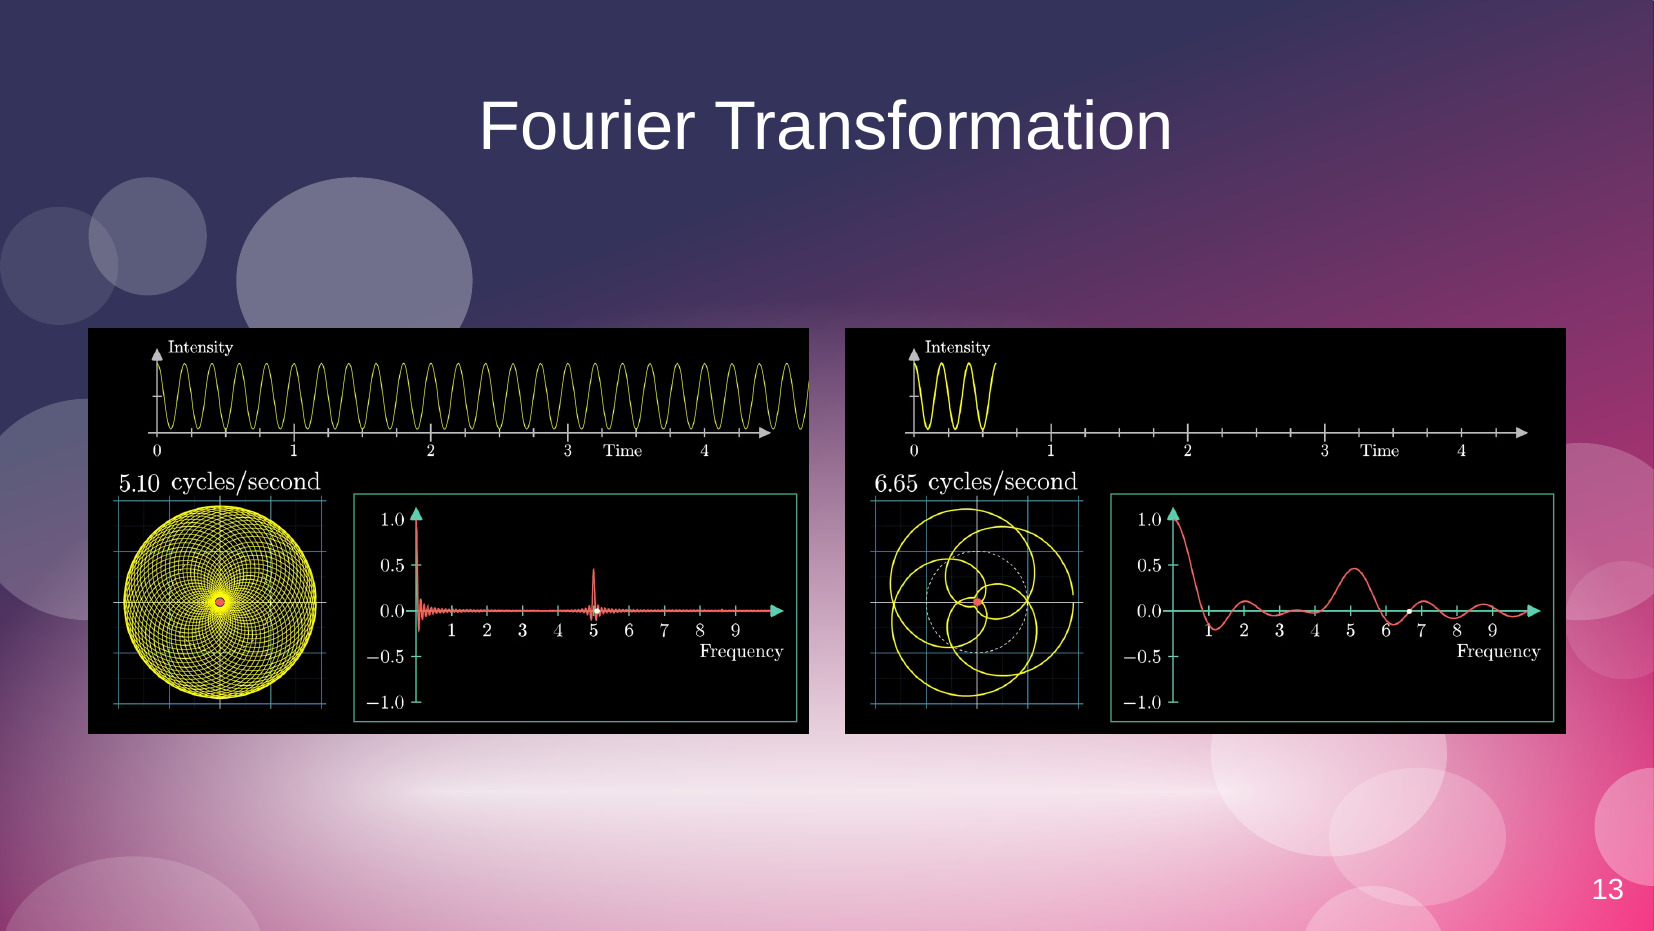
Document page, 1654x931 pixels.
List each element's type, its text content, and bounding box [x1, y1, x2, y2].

title Fourier Transformation [88, 44, 1565, 207]
picture [88, 328, 809, 735]
picture [845, 328, 1566, 735]
